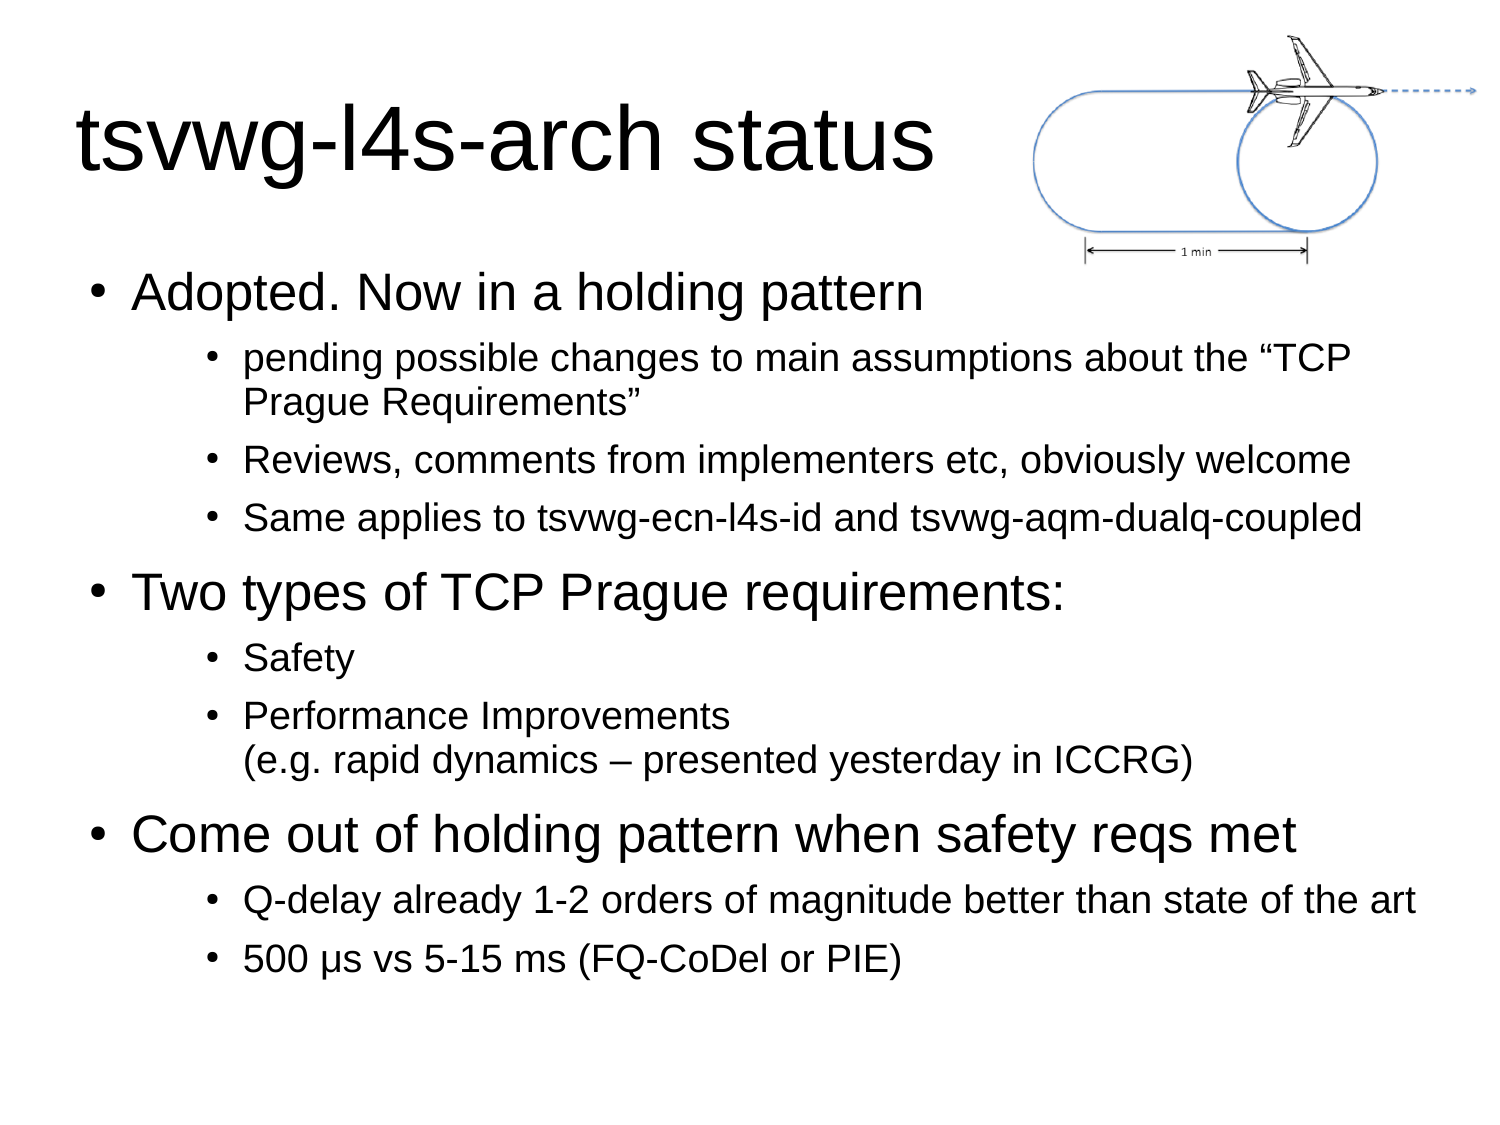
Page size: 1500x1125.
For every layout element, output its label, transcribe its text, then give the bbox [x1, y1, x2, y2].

title tsvwg-l4s-arch status [75, 45, 1019, 233]
list Adopted. Now in a holding pattern pending possible changes to main assumptions about the “TCP Prague Requirements” Reviews, comments from implementers etc, obviously welcome Same applies to tsvwg-ecn-l4s-id and tsvwg-aqm-dualq-coupled Two types of TCP Prague requirements: Safety Performance Improvements (e.g. rapid dynamics – presented yesterday in ICCRG) Come out of holding pattern when safety reqs met Q-delay already 1-2 orders of magnitude better than state of the art 500 μs vs 5-15 ms (FQ-CoDel or PIE) [75, 262, 1425, 1005]
picture [1019, 23, 1489, 274]
